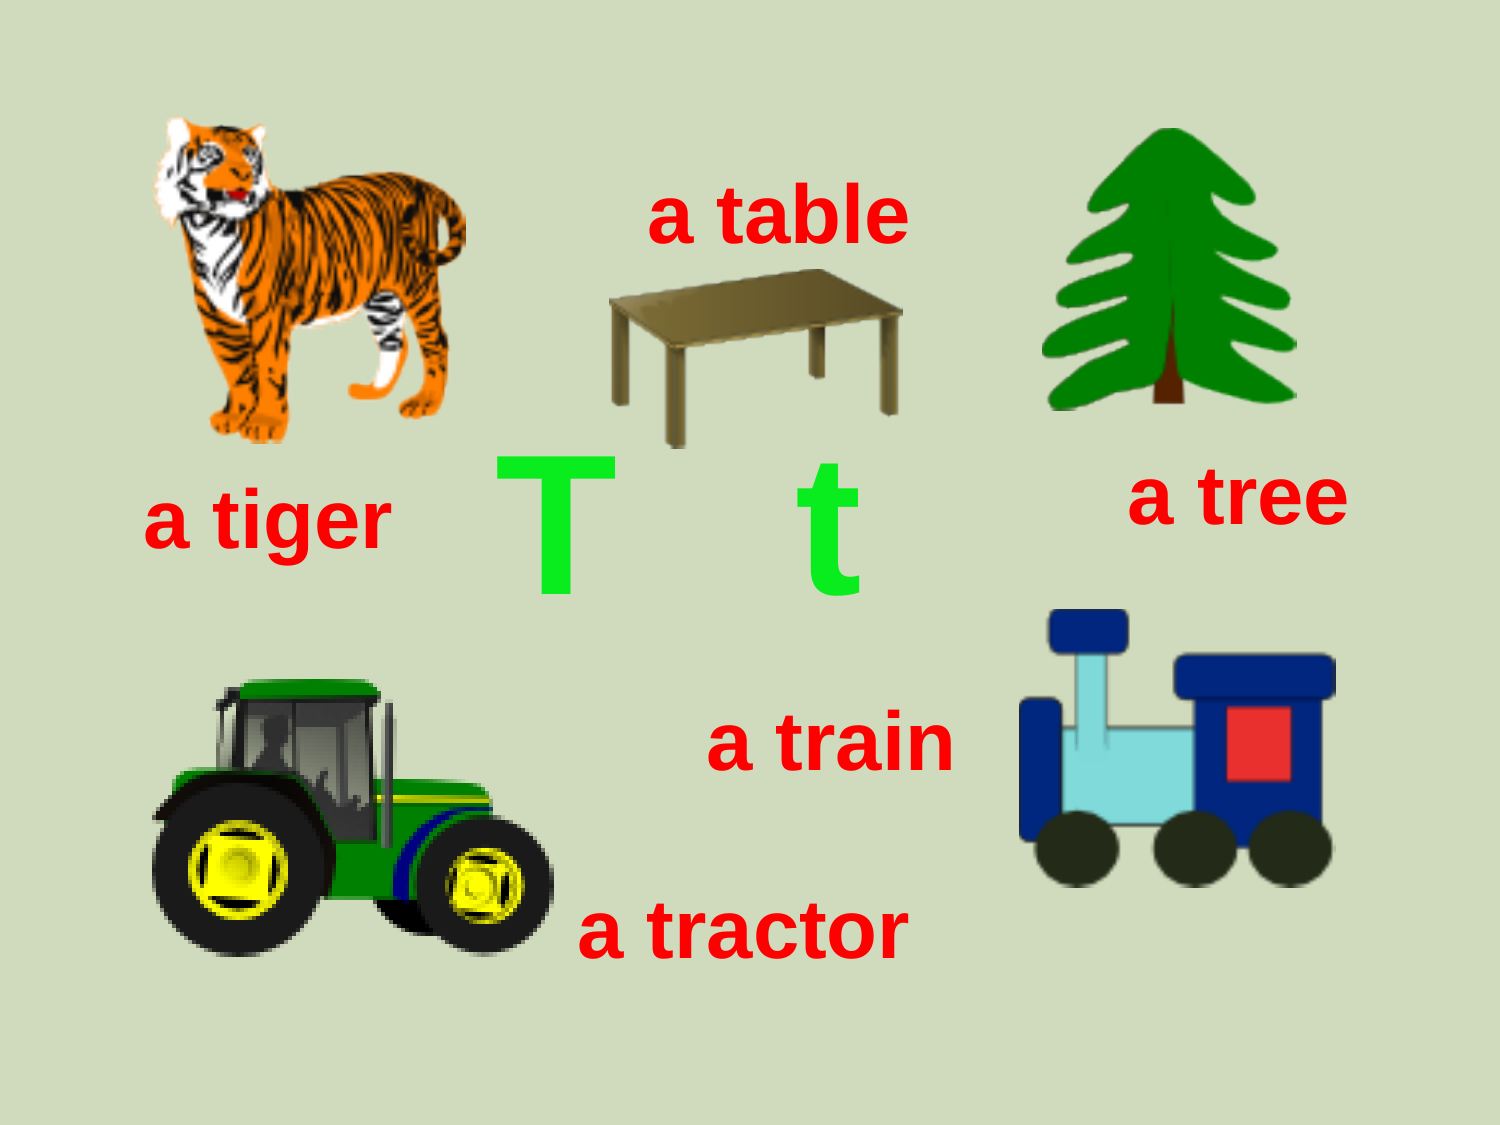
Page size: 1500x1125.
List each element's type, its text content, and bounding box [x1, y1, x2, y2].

picture [1019, 609, 1336, 888]
text_box a tractor [562, 867, 961, 983]
picture [1042, 128, 1297, 411]
picture [152, 117, 466, 444]
text_box a train [691, 679, 1067, 796]
text_box T t [480, 386, 1231, 643]
picture [609, 269, 903, 449]
picture [152, 679, 554, 957]
text_box a tree [1113, 433, 1372, 550]
text_box a tiger [128, 457, 434, 573]
text_box a table [632, 152, 938, 268]
